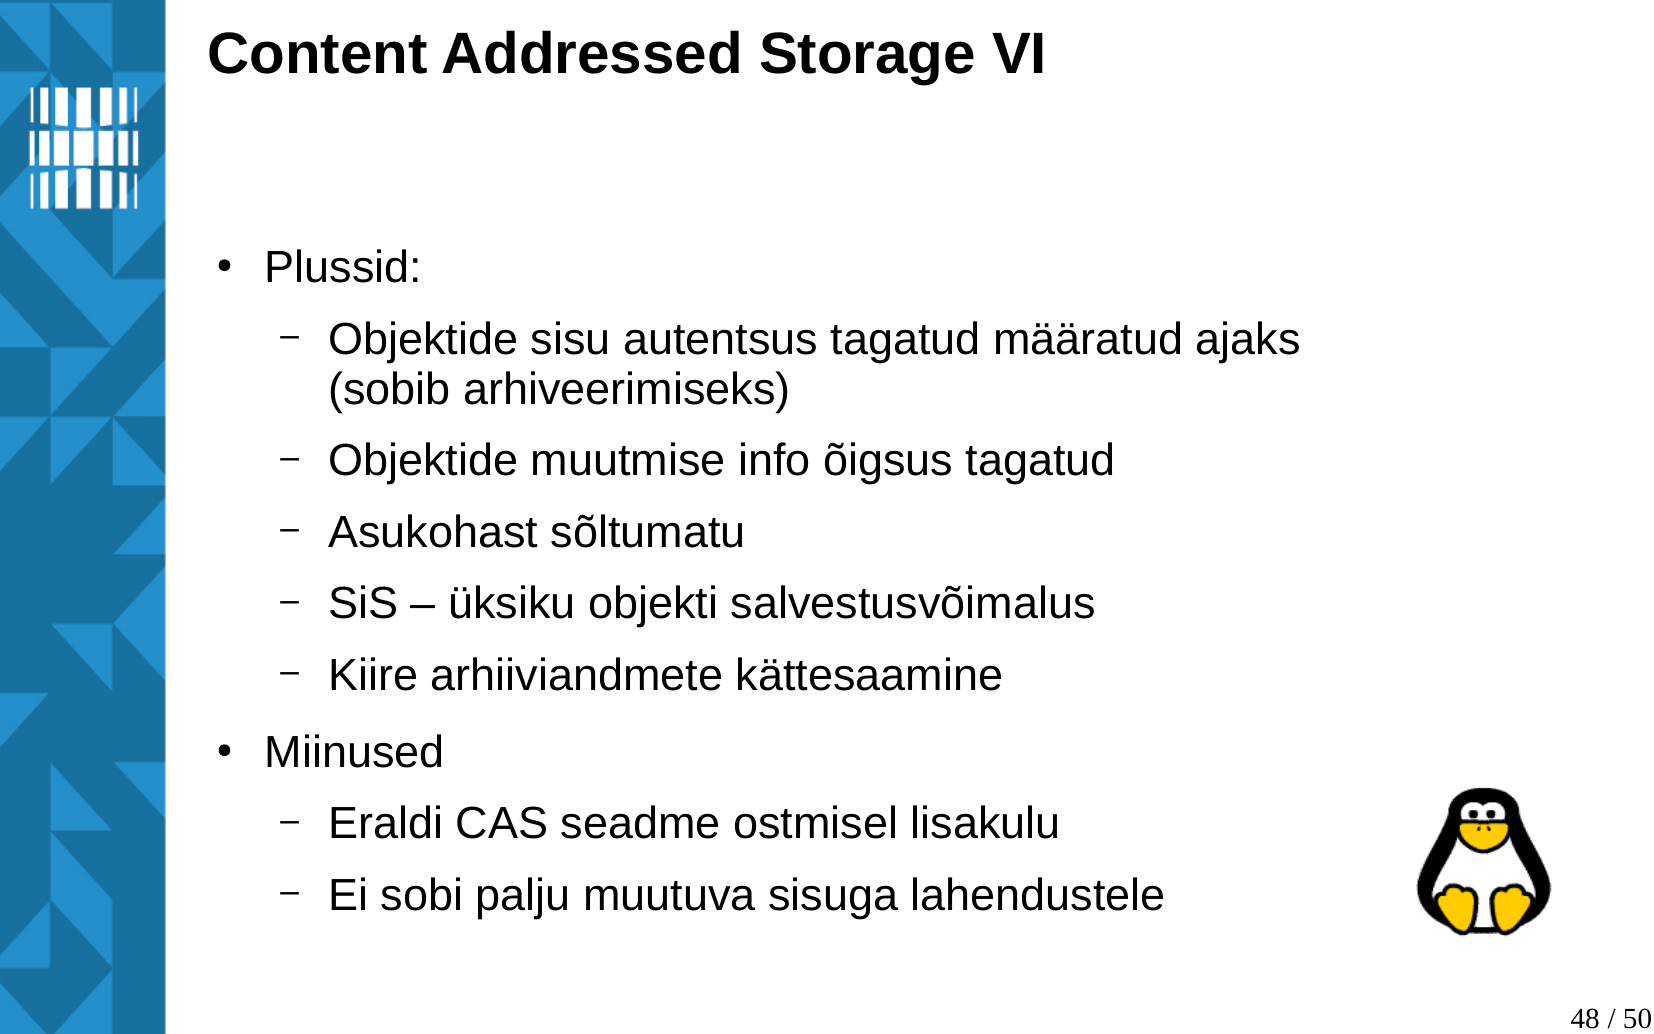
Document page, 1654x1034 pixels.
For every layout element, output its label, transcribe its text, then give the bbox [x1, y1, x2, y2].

title Content Addressed Storage VI [207, 11, 1470, 95]
list Plussid: Objektide sisu autentsus tagatud määratud ajaks (sobib arhiveerimiseks) Objektide muutmise info õigsus tagatud Asukohast sõltumatu SiS – üksiku objekti salvestusvõimalus Kiire arhiiviandmete kättesaamine Miinused Eraldi CAS seadme ostmisel lisakulu Ei sobi palju muutuva sisuga lahendustele [200, 241, 1541, 924]
picture [1370, 744, 1595, 952]
